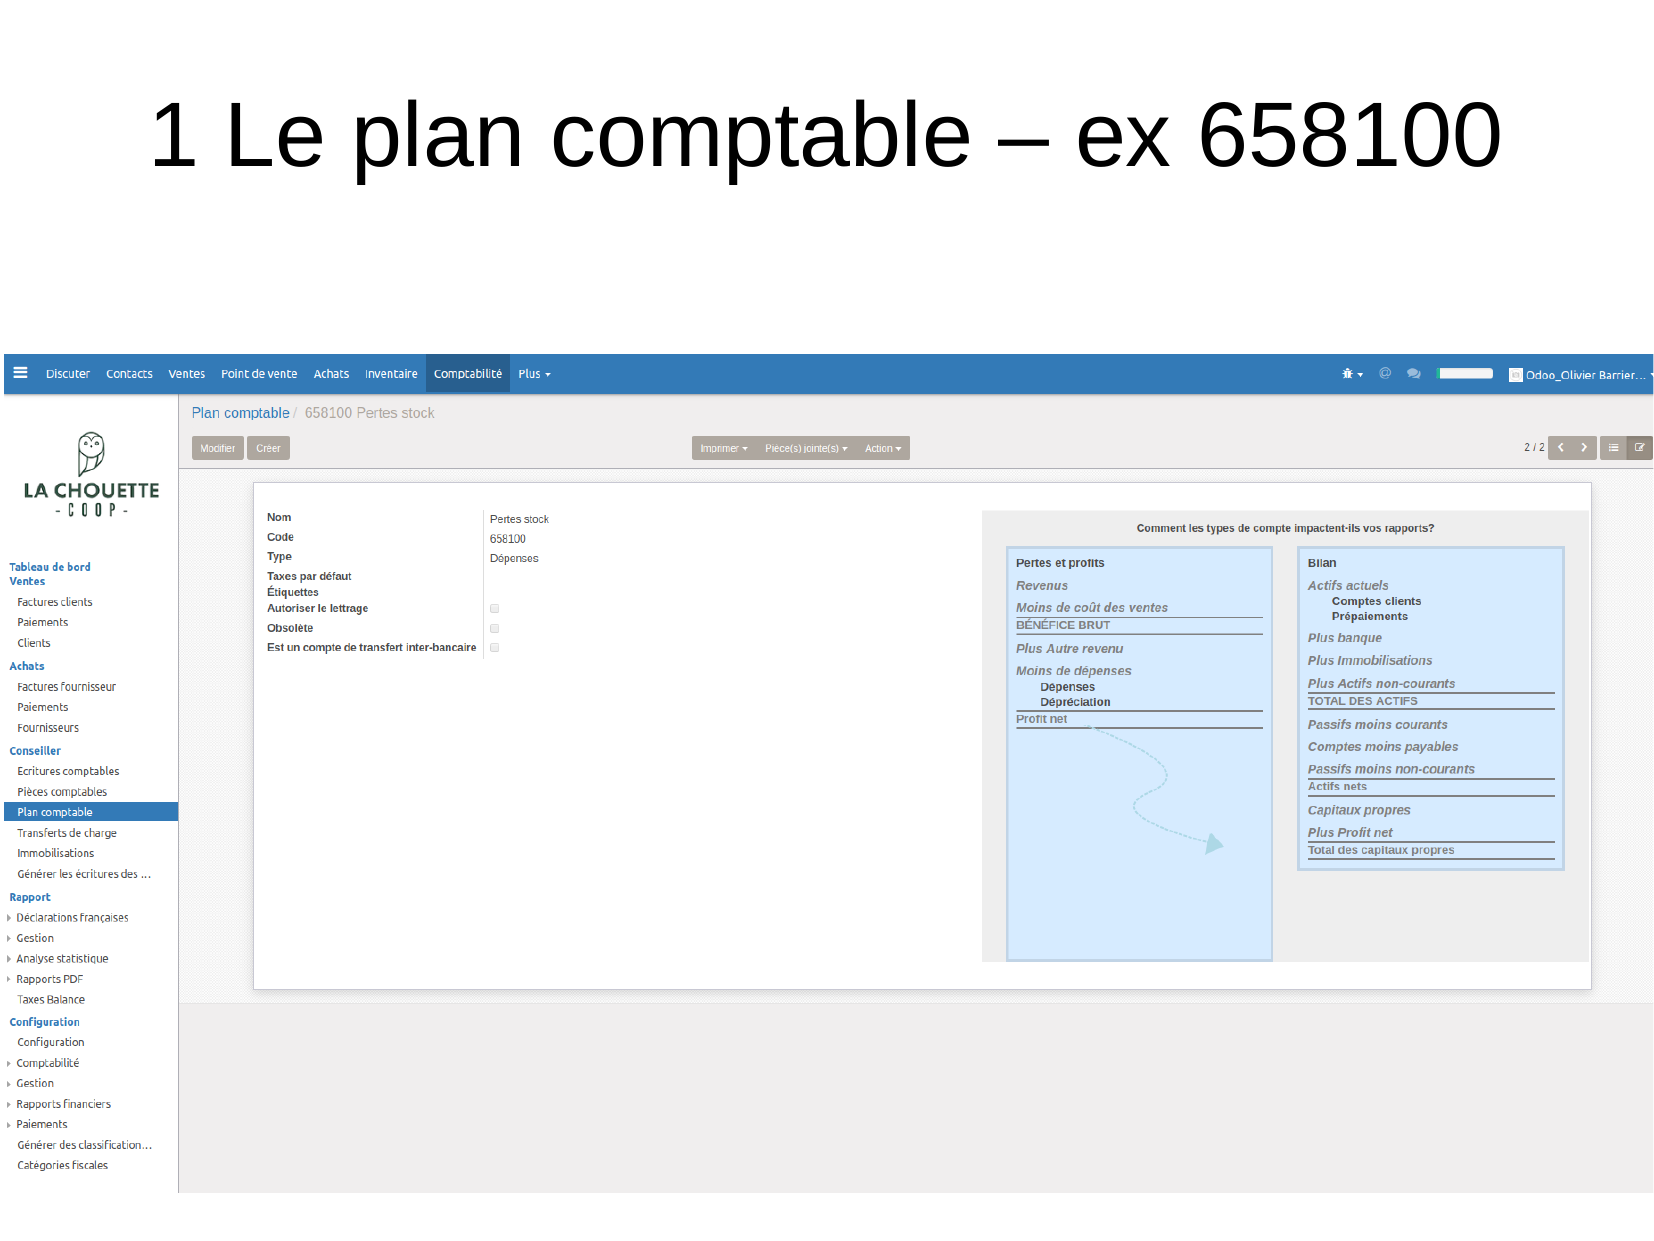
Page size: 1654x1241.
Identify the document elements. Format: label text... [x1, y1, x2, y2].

title 1 Le plan comptable – ex 658100 [82, 31, 1571, 239]
picture [4, 354, 1654, 1193]
